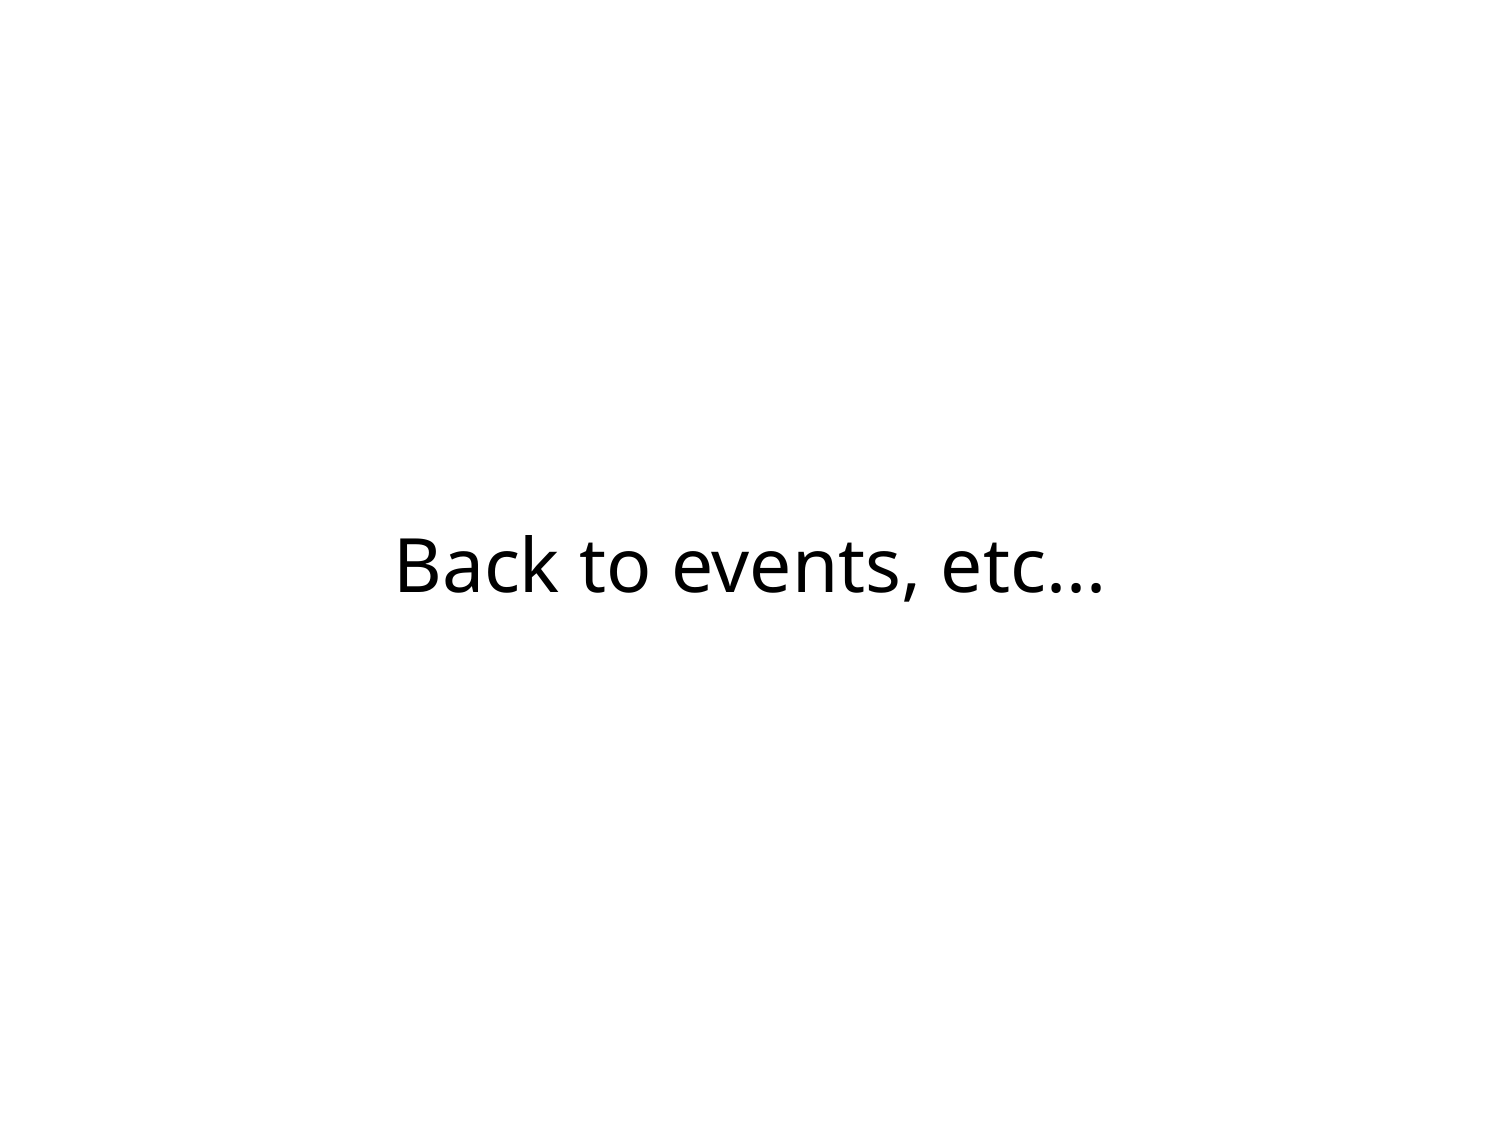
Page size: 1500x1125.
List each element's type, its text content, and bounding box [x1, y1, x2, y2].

title Back to events, etc... [51, 470, 1449, 655]
